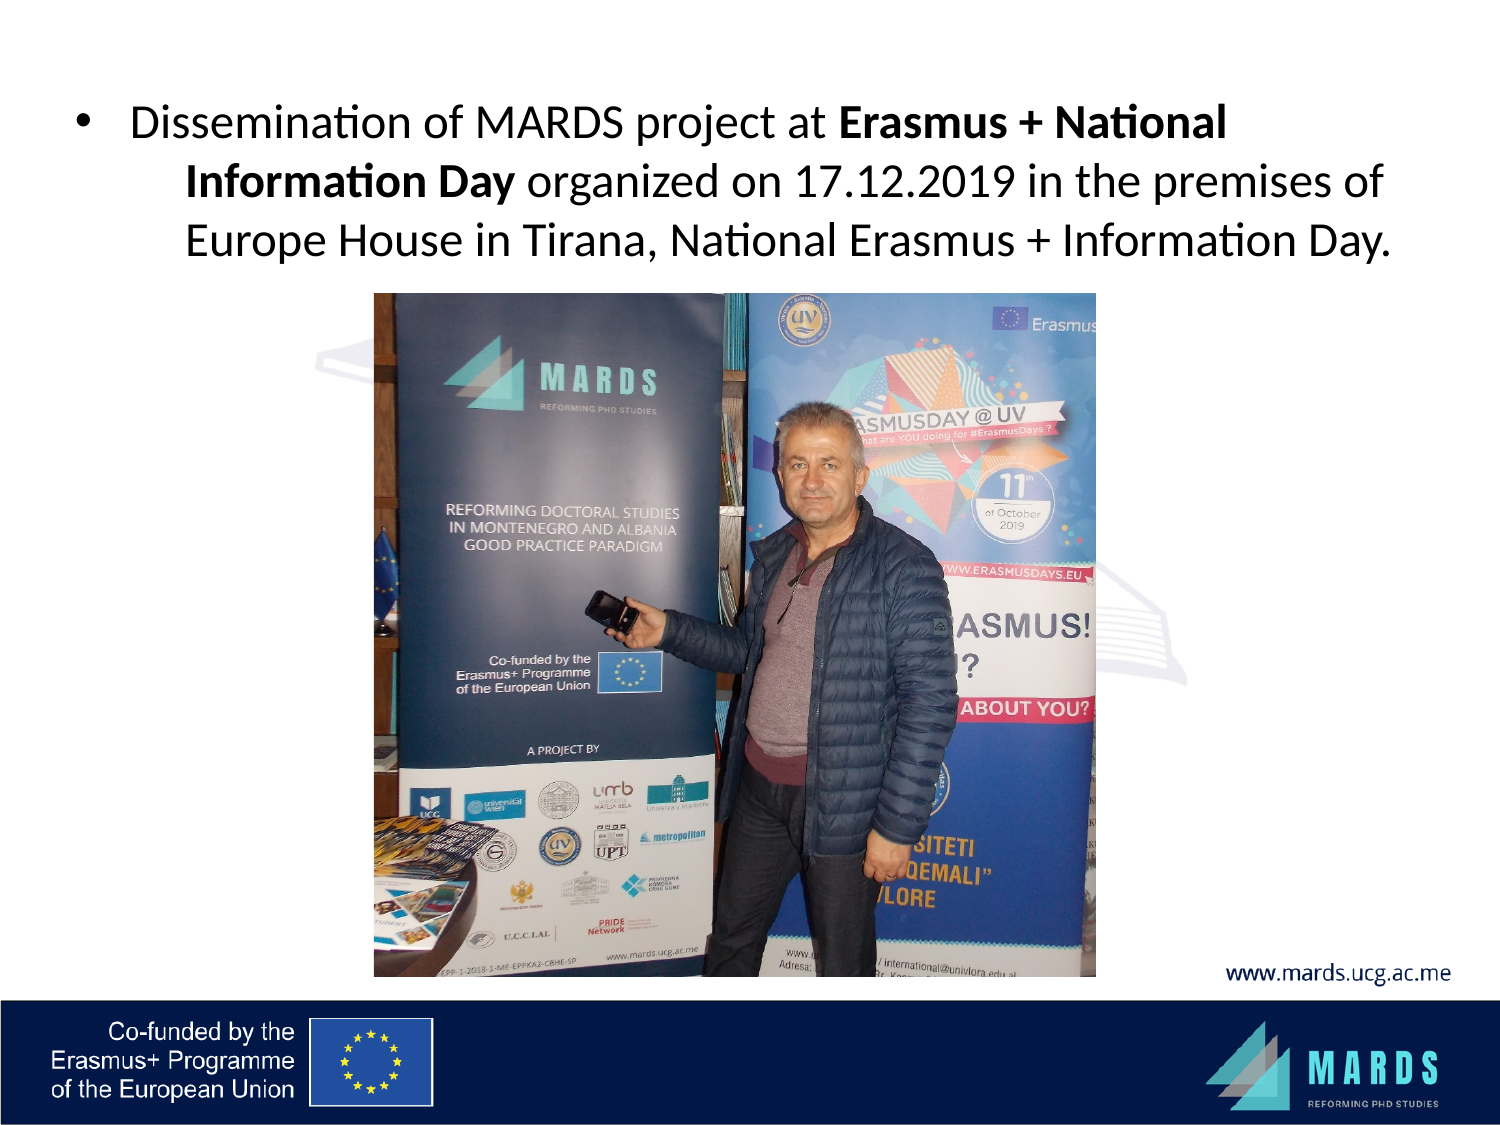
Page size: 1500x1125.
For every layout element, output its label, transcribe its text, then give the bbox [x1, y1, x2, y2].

list Dissemination of MARDS project at Erasmus + National Information Day organized on 17.12.2019 in the premises of Europe House in Tirana, National Erasmus + Information Day. [59, 82, 1410, 276]
picture [373, 293, 1096, 977]
